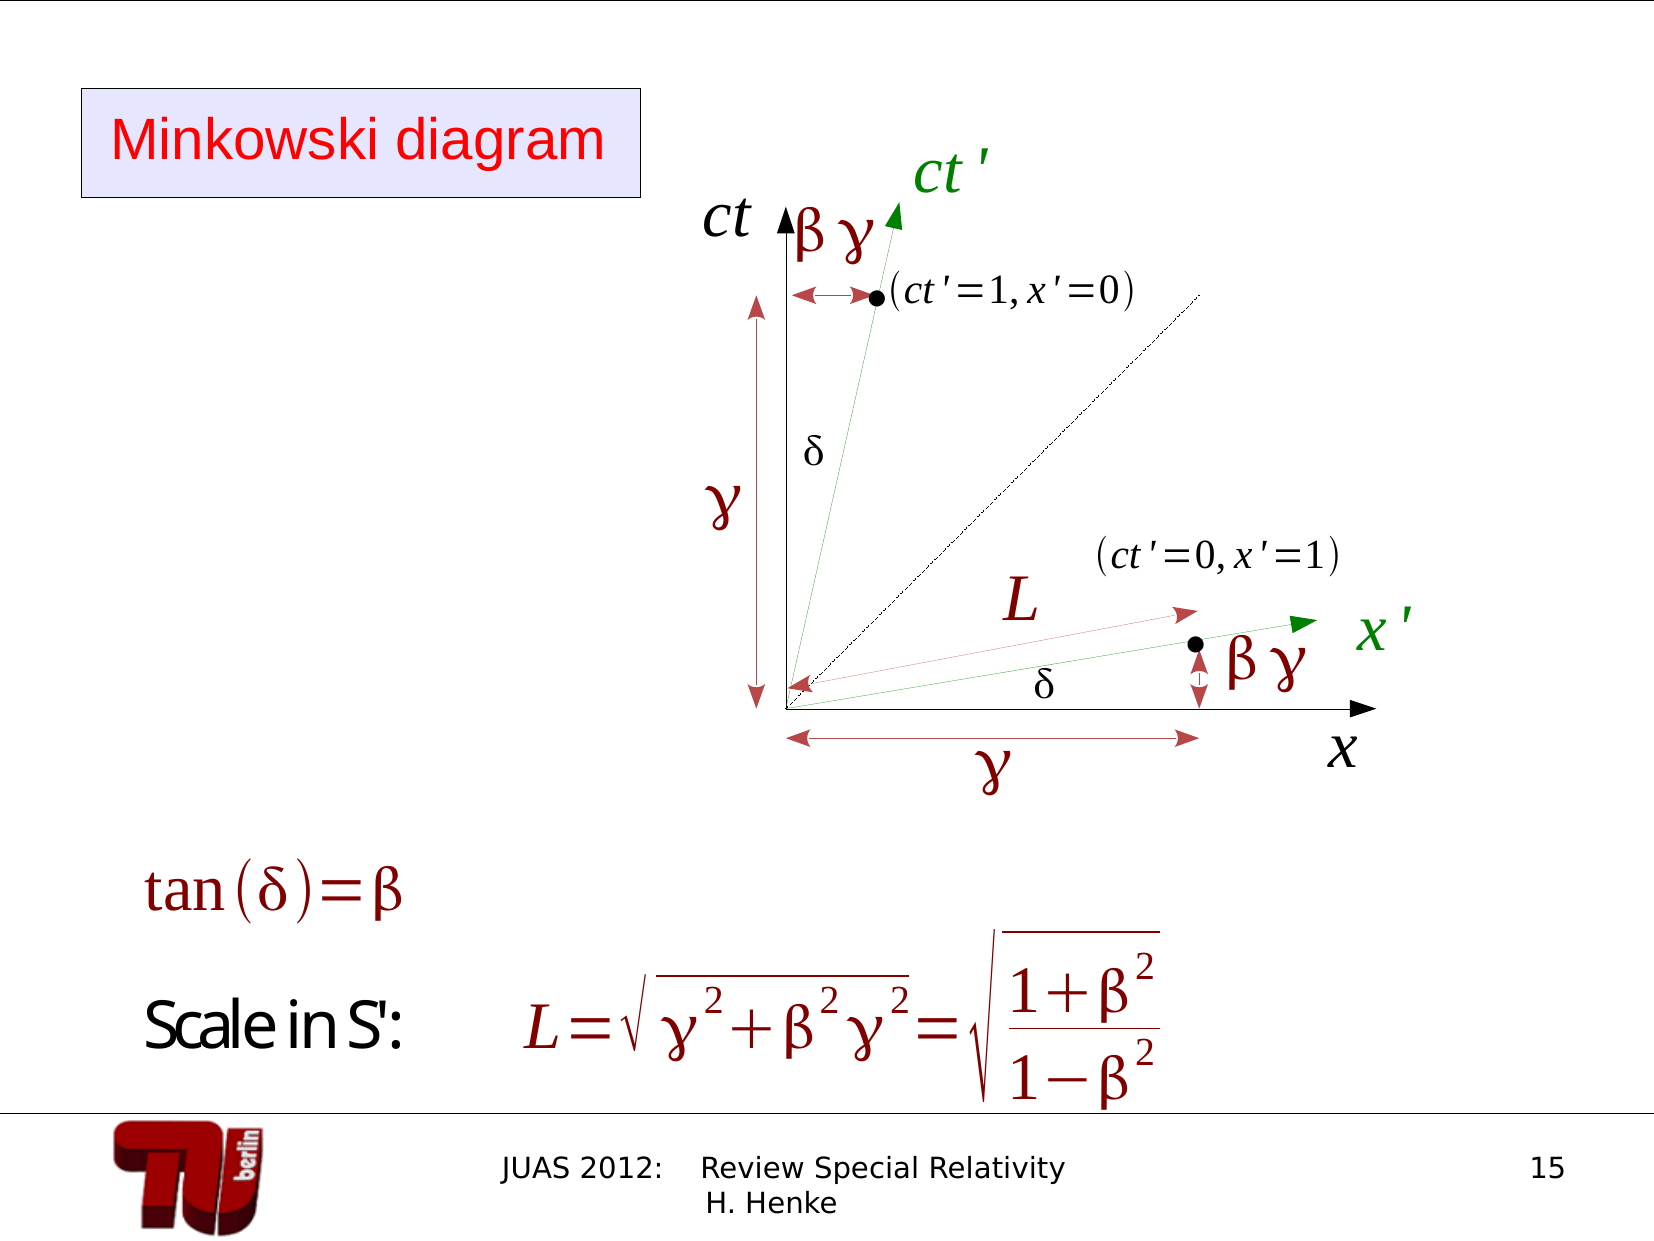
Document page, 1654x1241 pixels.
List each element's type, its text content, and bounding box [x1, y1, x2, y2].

chart [697, 457, 752, 532]
chart [1025, 657, 1064, 709]
chart [695, 177, 757, 251]
text_box Minkowski diagram [95, 99, 686, 189]
chart [785, 192, 1142, 314]
chart [992, 561, 1048, 635]
text_box ● [1169, 614, 1259, 672]
chart [1317, 708, 1365, 783]
picture [112, 1119, 265, 1238]
text_box ● [850, 267, 940, 325]
chart [967, 723, 1023, 798]
chart [1217, 620, 1318, 694]
chart [795, 425, 834, 476]
chart [905, 132, 993, 207]
chart [135, 851, 1167, 1114]
chart [1346, 590, 1418, 665]
chart [1088, 531, 1347, 579]
text_box [81, 88, 641, 198]
